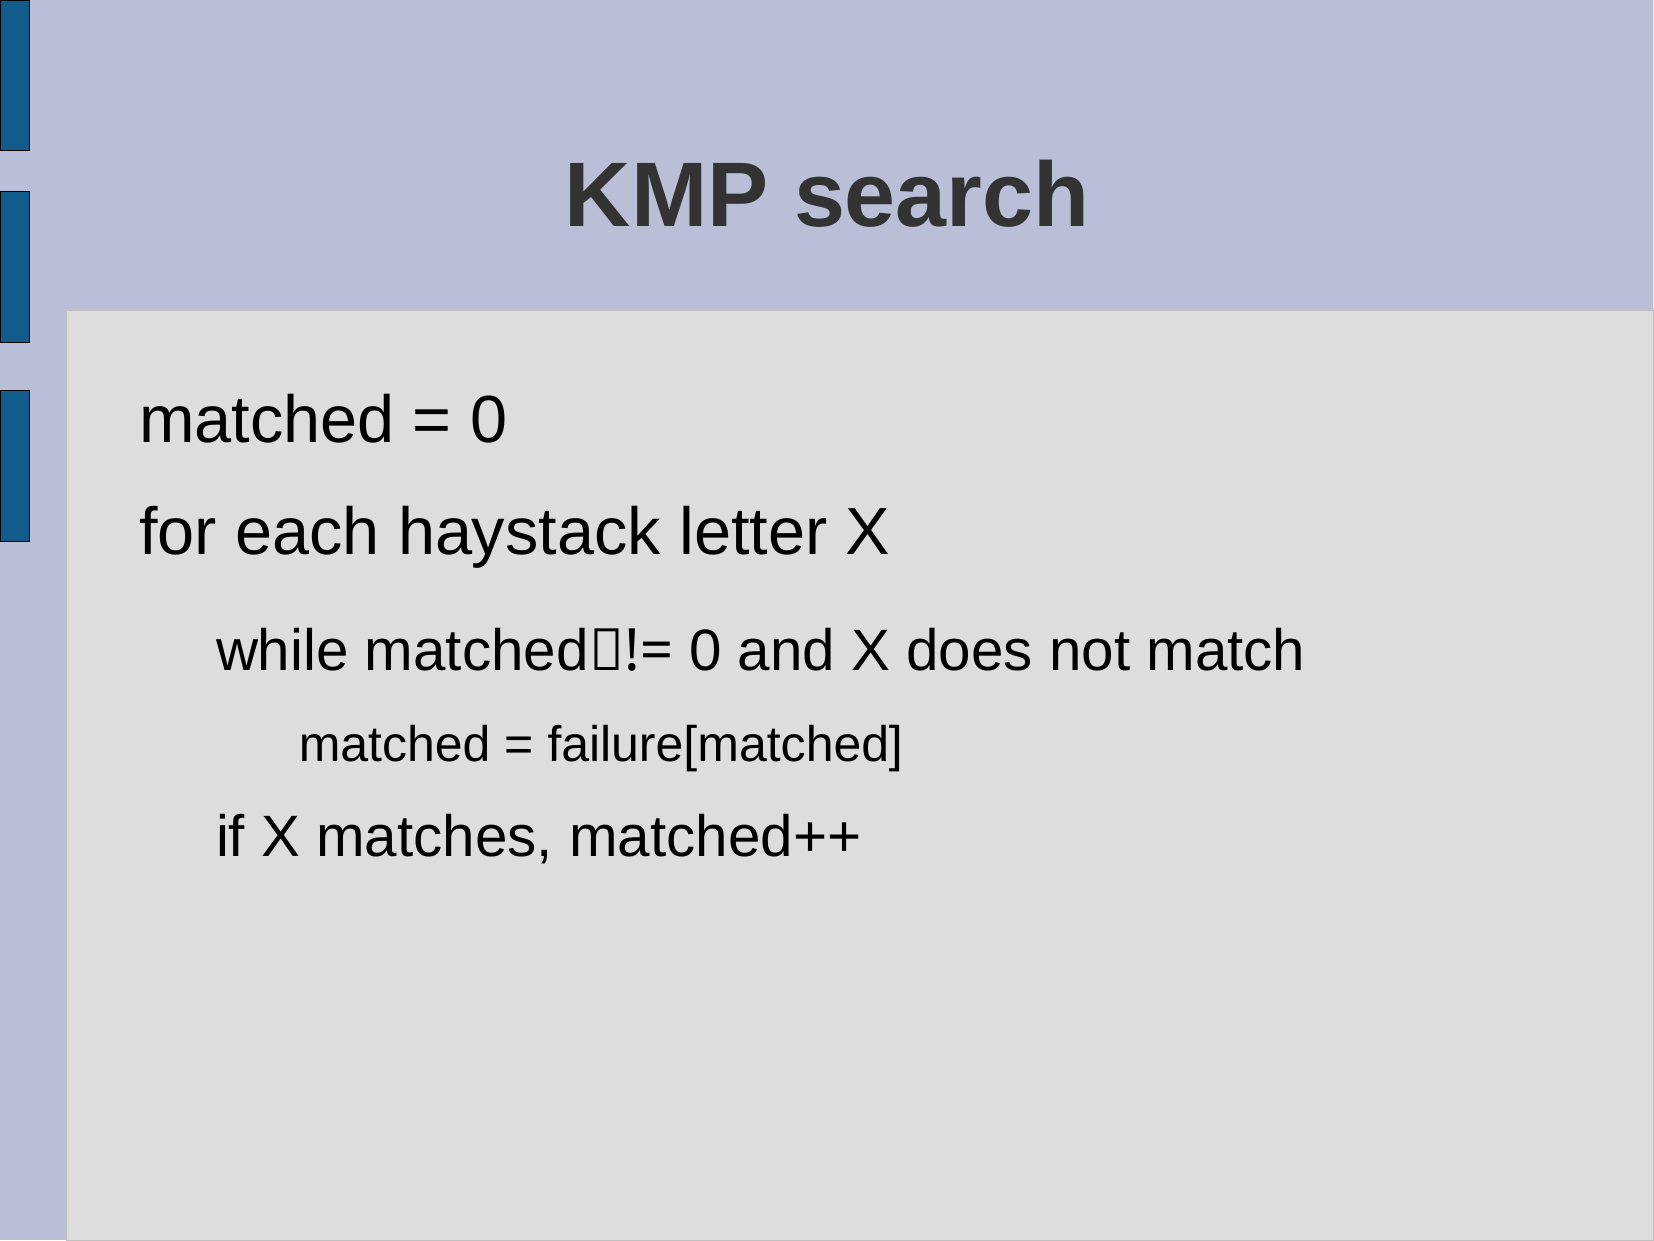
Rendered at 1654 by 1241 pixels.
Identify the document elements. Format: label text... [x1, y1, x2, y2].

title KMP search [121, 91, 1534, 299]
list matched = 0 for each haystack letter X while matched!= 0 and X does not match matched = failure[matched] if X matches, matched++ [121, 344, 1534, 1127]
